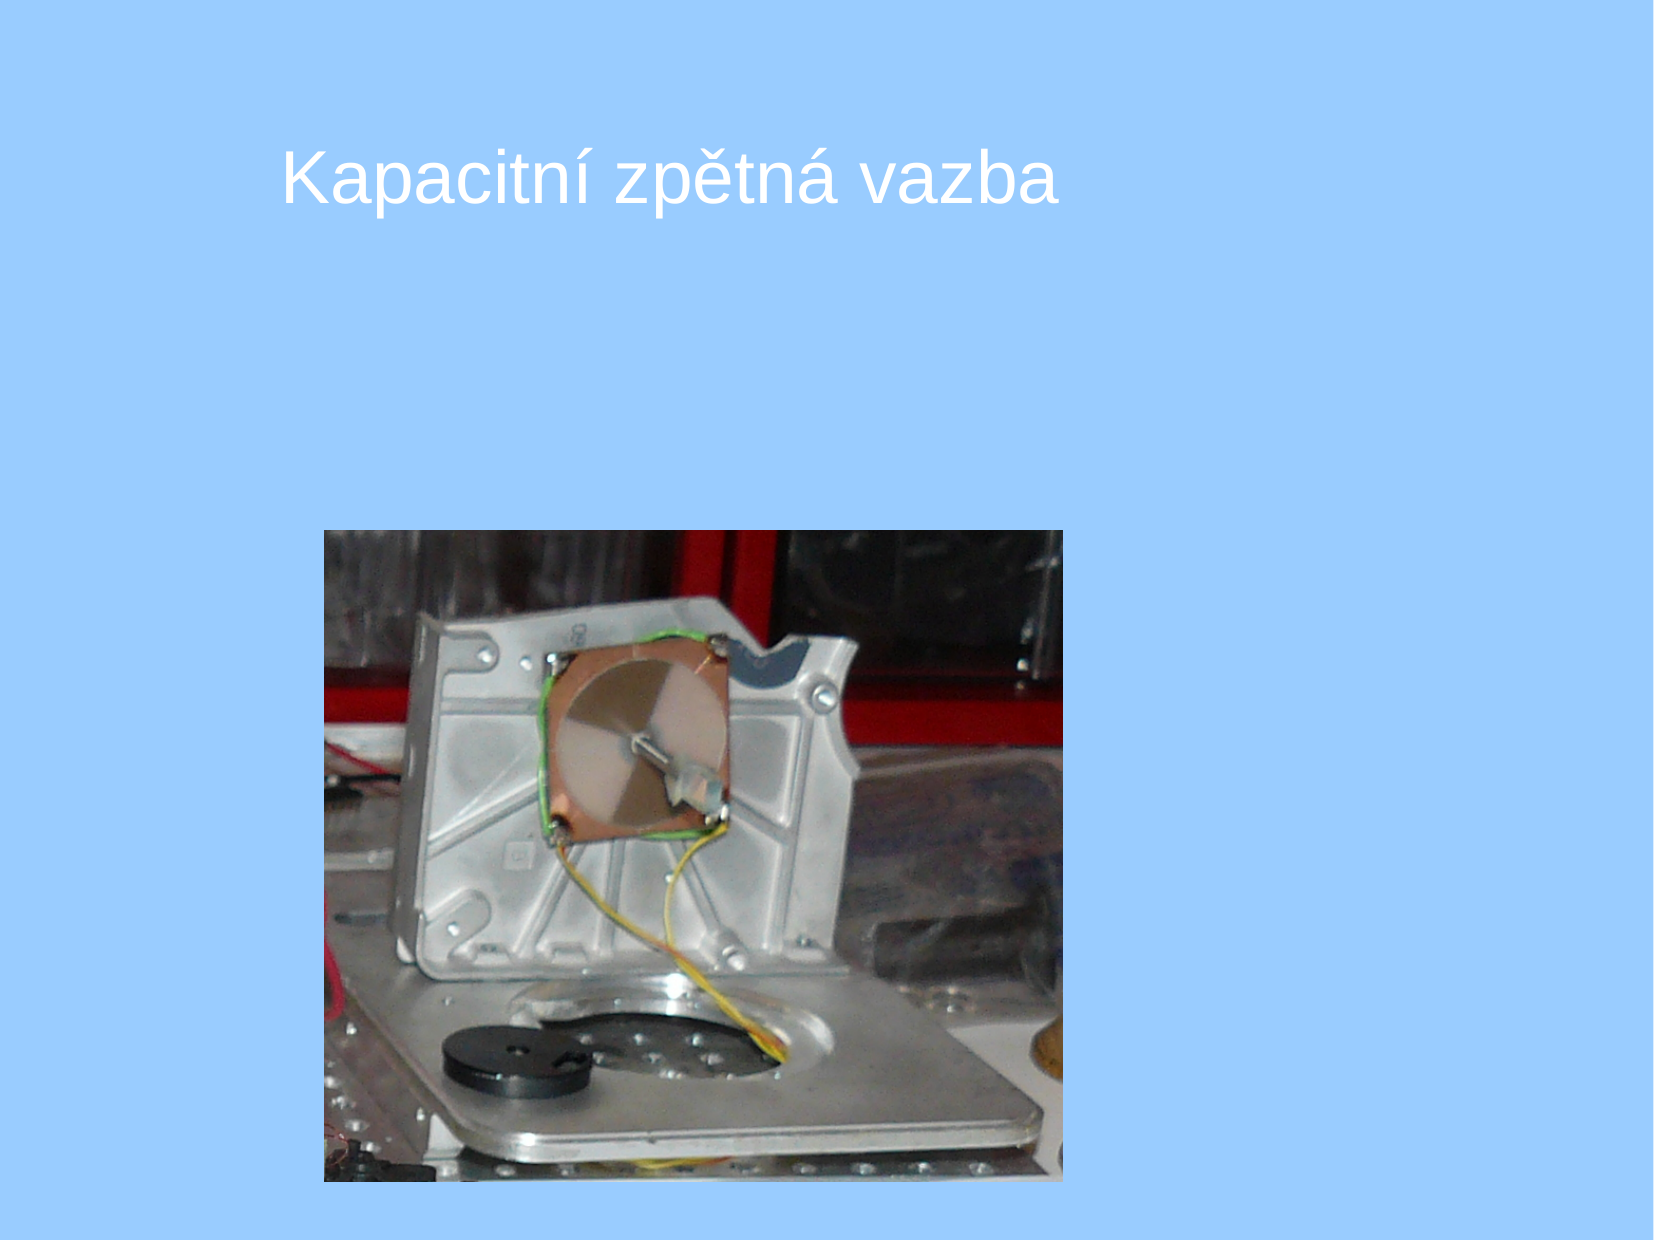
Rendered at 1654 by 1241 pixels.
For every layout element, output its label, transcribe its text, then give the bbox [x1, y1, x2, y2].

picture [324, 530, 1063, 1182]
text_box Kapacitní zpětná vazba [265, 128, 1074, 237]
